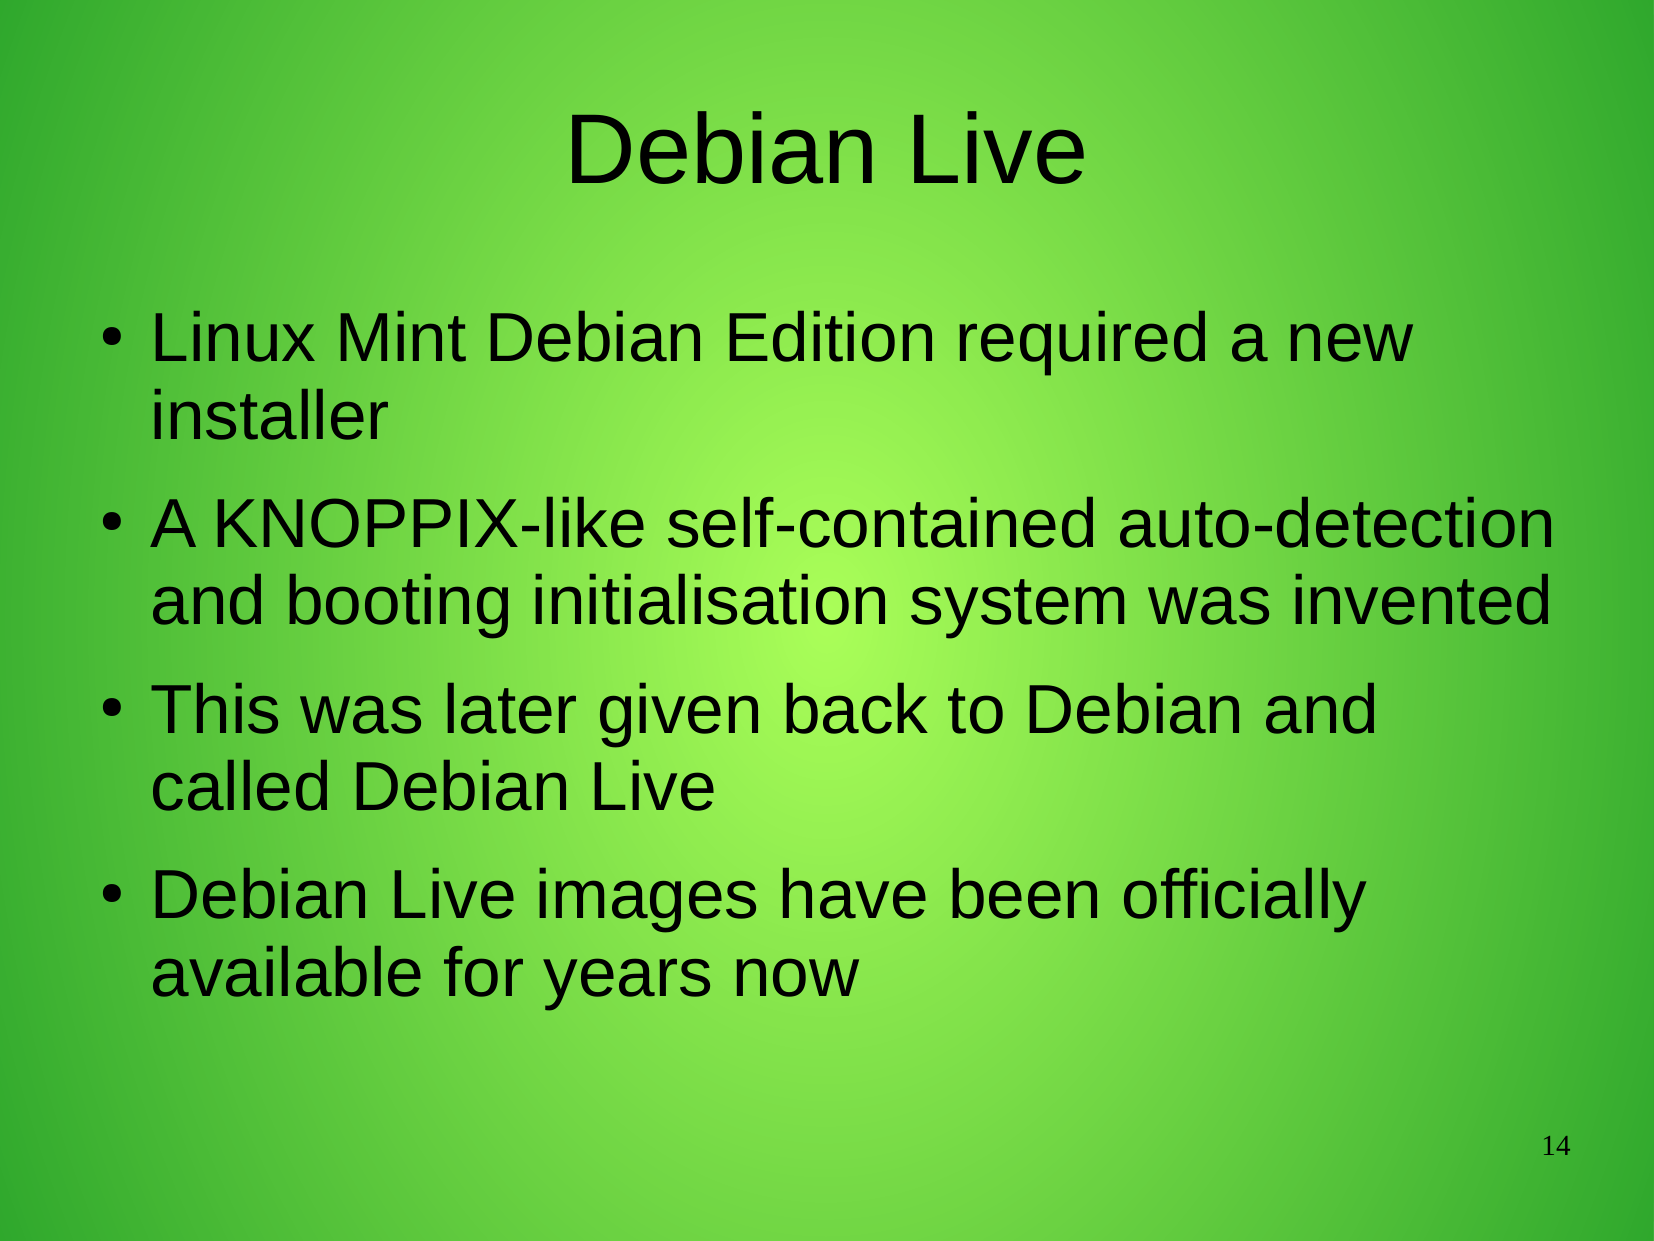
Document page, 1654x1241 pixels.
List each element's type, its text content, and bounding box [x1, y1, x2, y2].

title Debian Live [82, 47, 1571, 252]
list Linux Mint Debian Edition required a new installer A KNOPPIX-like self-contained auto-detection and booting initialisation system was invented This was later given back to Debian and called Debian Live Debian Live images have been officially available for years now [82, 299, 1571, 1019]
